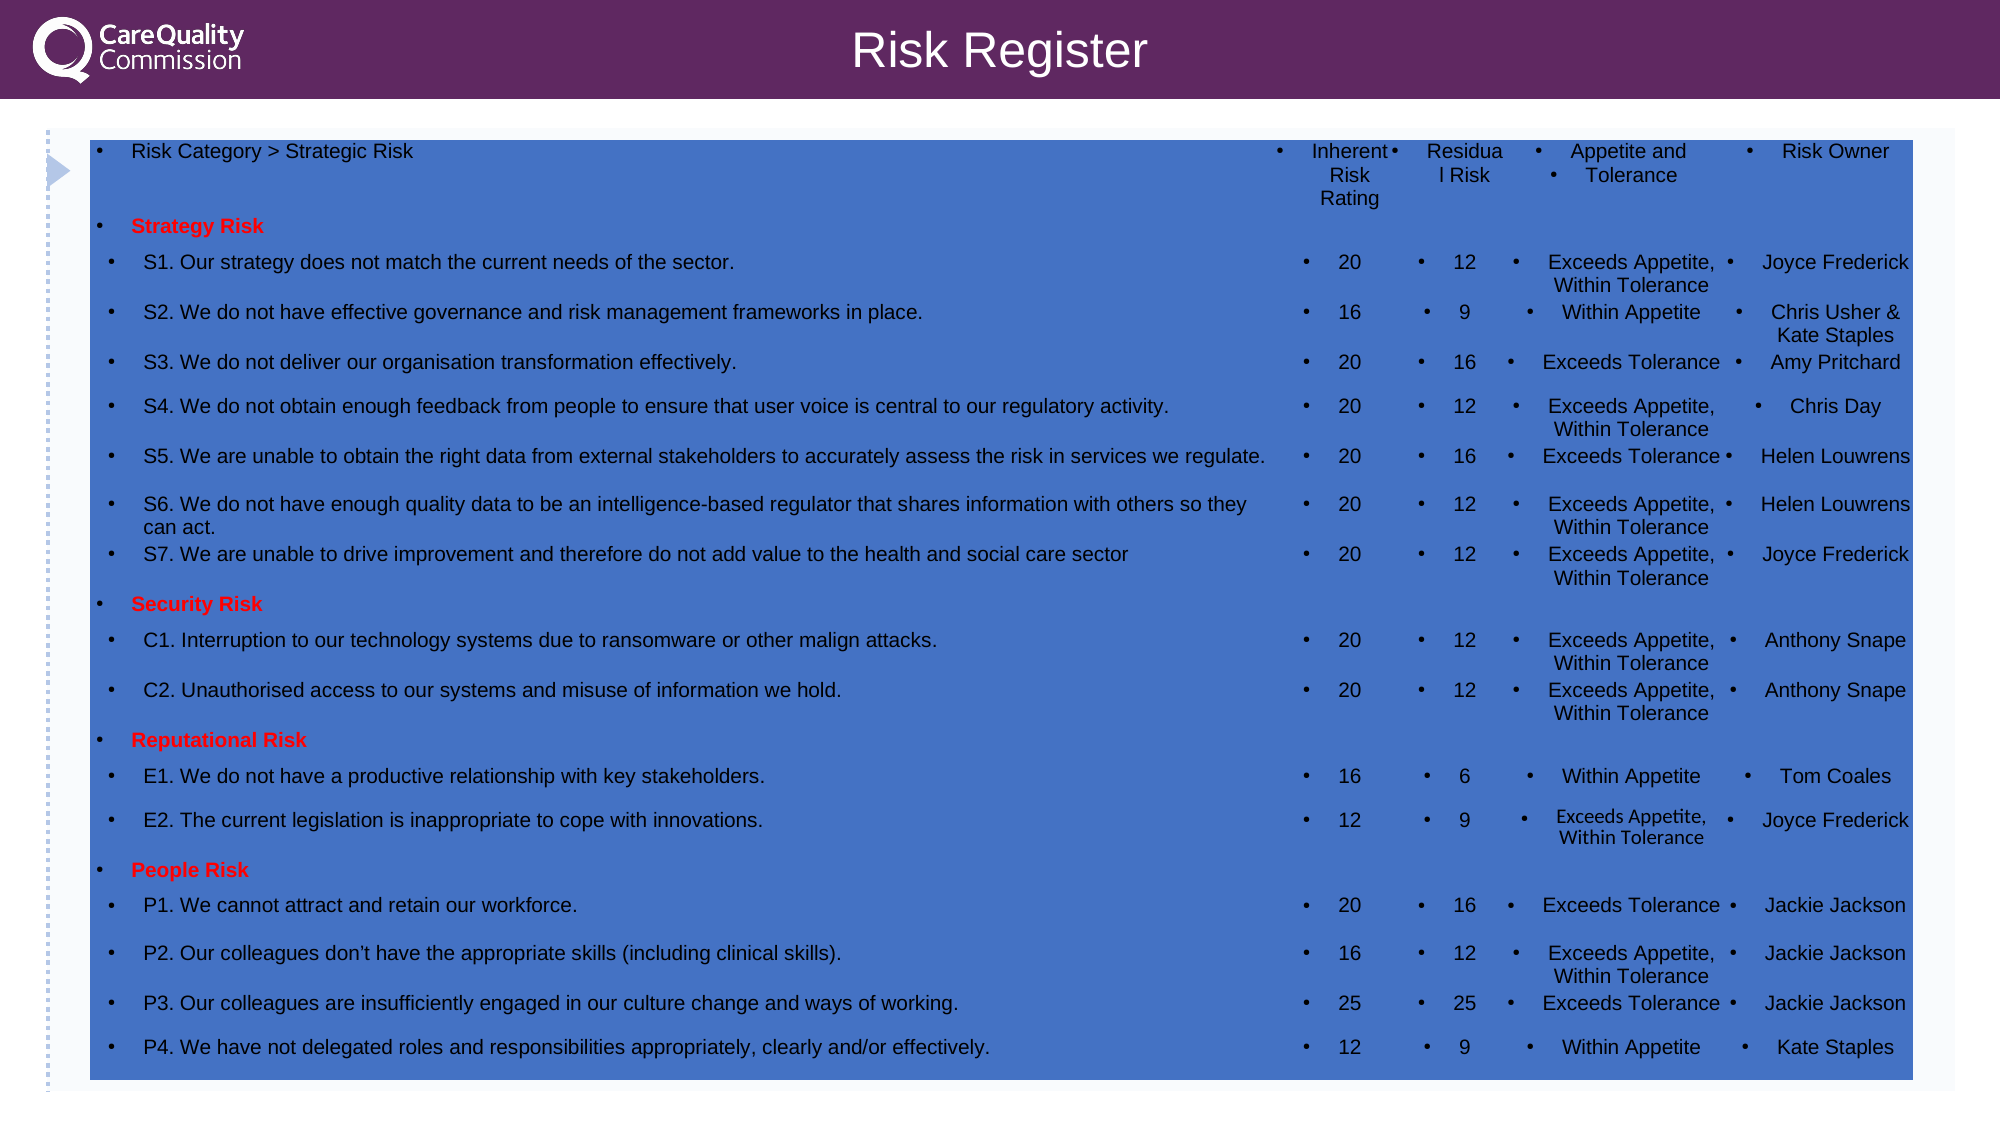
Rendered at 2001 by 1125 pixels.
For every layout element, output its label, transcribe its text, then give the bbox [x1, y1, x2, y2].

table_cell Exceeds Tolerance [1505, 445, 1723, 493]
table_cell S1. Our strategy does not match the current needs of the sector. [90, 251, 1275, 301]
table_cell E2. The current legislation is inappropriate to cope with innovations. [90, 808, 1275, 858]
table_cell C1. Interruption to our technology systems due to ransomware or other malign attacks. [90, 629, 1275, 679]
table_cell Anthony Snape [1723, 629, 1913, 679]
table_cell S4. We do not obtain enough feedback from people to ensure that user voice is central to our regulatory activity. [90, 395, 1275, 445]
table_cell Joyce Frederick [1723, 251, 1913, 301]
table_cell Strategy Risk [90, 215, 1913, 251]
table_cell Within Appetite [1505, 301, 1723, 351]
table_cell Reputational Risk [90, 729, 1913, 765]
text_box Risk Register [641, 9, 1358, 86]
table_cell P1. We cannot attract and retain our workforce. [90, 894, 1275, 942]
table_cell Anthony Snape [1723, 679, 1913, 729]
table_cell 12 [1275, 1036, 1390, 1080]
table_cell 20 [1275, 251, 1390, 301]
table_cell Exceeds Tolerance [1505, 351, 1723, 395]
table_cell Joyce Frederick [1723, 808, 1913, 858]
table_cell 16 [1390, 894, 1505, 942]
table_cell S5. We are unable to obtain the right data from external stakeholders to accurately assess the risk in services we regulate. [90, 445, 1275, 493]
table_cell People Risk [90, 858, 1913, 894]
table_cell 12 [1390, 395, 1505, 445]
table_cell 12 [1390, 493, 1505, 543]
table_cell P4. We have not delegated roles and responsibilities appropriately, clearly and/or effectively. [90, 1036, 1275, 1080]
table_cell S2. We do not have effective governance and risk management frameworks in place. [90, 301, 1275, 351]
table_cell Jackie Jackson [1723, 894, 1913, 942]
table_cell Security Risk [90, 593, 1913, 629]
table_cell Within Appetite [1505, 765, 1723, 808]
table_cell 12 [1390, 251, 1505, 301]
table_cell 20 [1275, 679, 1390, 729]
table_cell 20 [1275, 894, 1390, 942]
table_cell Joyce Frederick [1723, 543, 1913, 593]
table_cell 25 [1275, 992, 1390, 1036]
table_cell Exceeds Appetite, Within Tolerance [1505, 251, 1723, 301]
table_cell C2. Unauthorised access to our systems and misuse of information we hold. [90, 679, 1275, 729]
table_cell Exceeds Appetite, Within Tolerance [1505, 629, 1723, 679]
table_cell 20 [1275, 493, 1390, 543]
table_cell 16 [1390, 351, 1505, 395]
table_cell Amy Pritchard [1723, 351, 1913, 395]
table_cell Jackie Jackson [1723, 992, 1913, 1036]
table_cell 16 [1275, 301, 1390, 351]
table_cell Chris Day [1723, 395, 1913, 445]
text_box [0, 0, 2000, 99]
table_cell Exceeds Appetite, Within Tolerance [1505, 679, 1723, 729]
table_cell 9 [1390, 1036, 1505, 1080]
table_cell 12 [1275, 808, 1390, 858]
table_cell Exceeds Appetite, Within Tolerance [1505, 493, 1723, 543]
table_header Appetite and Tolerance [1505, 140, 1723, 215]
table_cell 20 [1275, 543, 1390, 593]
table_cell S6. We do not have enough quality data to be an intelligence-based regulator that shares information with others so they can act. [90, 493, 1275, 543]
table_cell 12 [1390, 942, 1505, 992]
table_cell Jackie Jackson [1723, 942, 1913, 992]
table_cell Exceeds Appetite, Within Tolerance [1505, 395, 1723, 445]
table_cell 20 [1275, 629, 1390, 679]
table_cell 20 [1275, 445, 1390, 493]
table_cell P3. Our colleagues are insufficiently engaged in our culture change and ways of working. [90, 992, 1275, 1036]
table_cell 16 [1275, 942, 1390, 992]
table_cell Exceeds Appetite, Within Tolerance [1505, 808, 1723, 858]
picture [32, 16, 245, 84]
table_cell 6 [1390, 765, 1505, 808]
table_cell Exceeds Tolerance [1505, 894, 1723, 942]
text_box [47, 128, 1955, 1091]
table_cell Chris Usher & Kate Staples [1723, 301, 1913, 351]
table_cell 25 [1390, 992, 1505, 1036]
table_cell 9 [1390, 808, 1505, 858]
table_header Risk Owner [1723, 140, 1913, 215]
table_cell Tom Coales [1723, 765, 1913, 808]
table_cell Exceeds Tolerance [1505, 992, 1723, 1036]
table_cell Kate Staples [1723, 1036, 1913, 1080]
table_cell 16 [1390, 445, 1505, 493]
table_cell 20 [1275, 351, 1390, 395]
table_cell 12 [1390, 543, 1505, 593]
table_cell 12 [1390, 679, 1505, 729]
table_header Risk Category > Strategic Risk [90, 140, 1275, 215]
table_cell Helen Louwrens [1723, 445, 1913, 493]
table_cell Within Appetite [1505, 1036, 1723, 1080]
table_cell S7. We are unable to drive improvement and therefore do not add value to the health and social care sector [90, 543, 1275, 593]
table_cell S3. We do not deliver our organisation transformation effectively. [90, 351, 1275, 395]
table_cell E1. We do not have a productive relationship with key stakeholders. [90, 765, 1275, 808]
table_header Residual Risk [1390, 140, 1505, 215]
table_cell Helen Louwrens [1723, 493, 1913, 543]
table_cell Exceeds Appetite, Within Tolerance [1505, 942, 1723, 992]
table_cell 16 [1275, 765, 1390, 808]
table_cell 20 [1275, 395, 1390, 445]
table_cell 9 [1390, 301, 1505, 351]
table_cell P2. Our colleagues don’t have the appropriate skills (including clinical skills). [90, 942, 1275, 992]
table_cell Exceeds Appetite, Within Tolerance [1505, 543, 1723, 593]
table_cell 12 [1390, 629, 1505, 679]
table_header Inherent Risk Rating [1275, 140, 1390, 215]
